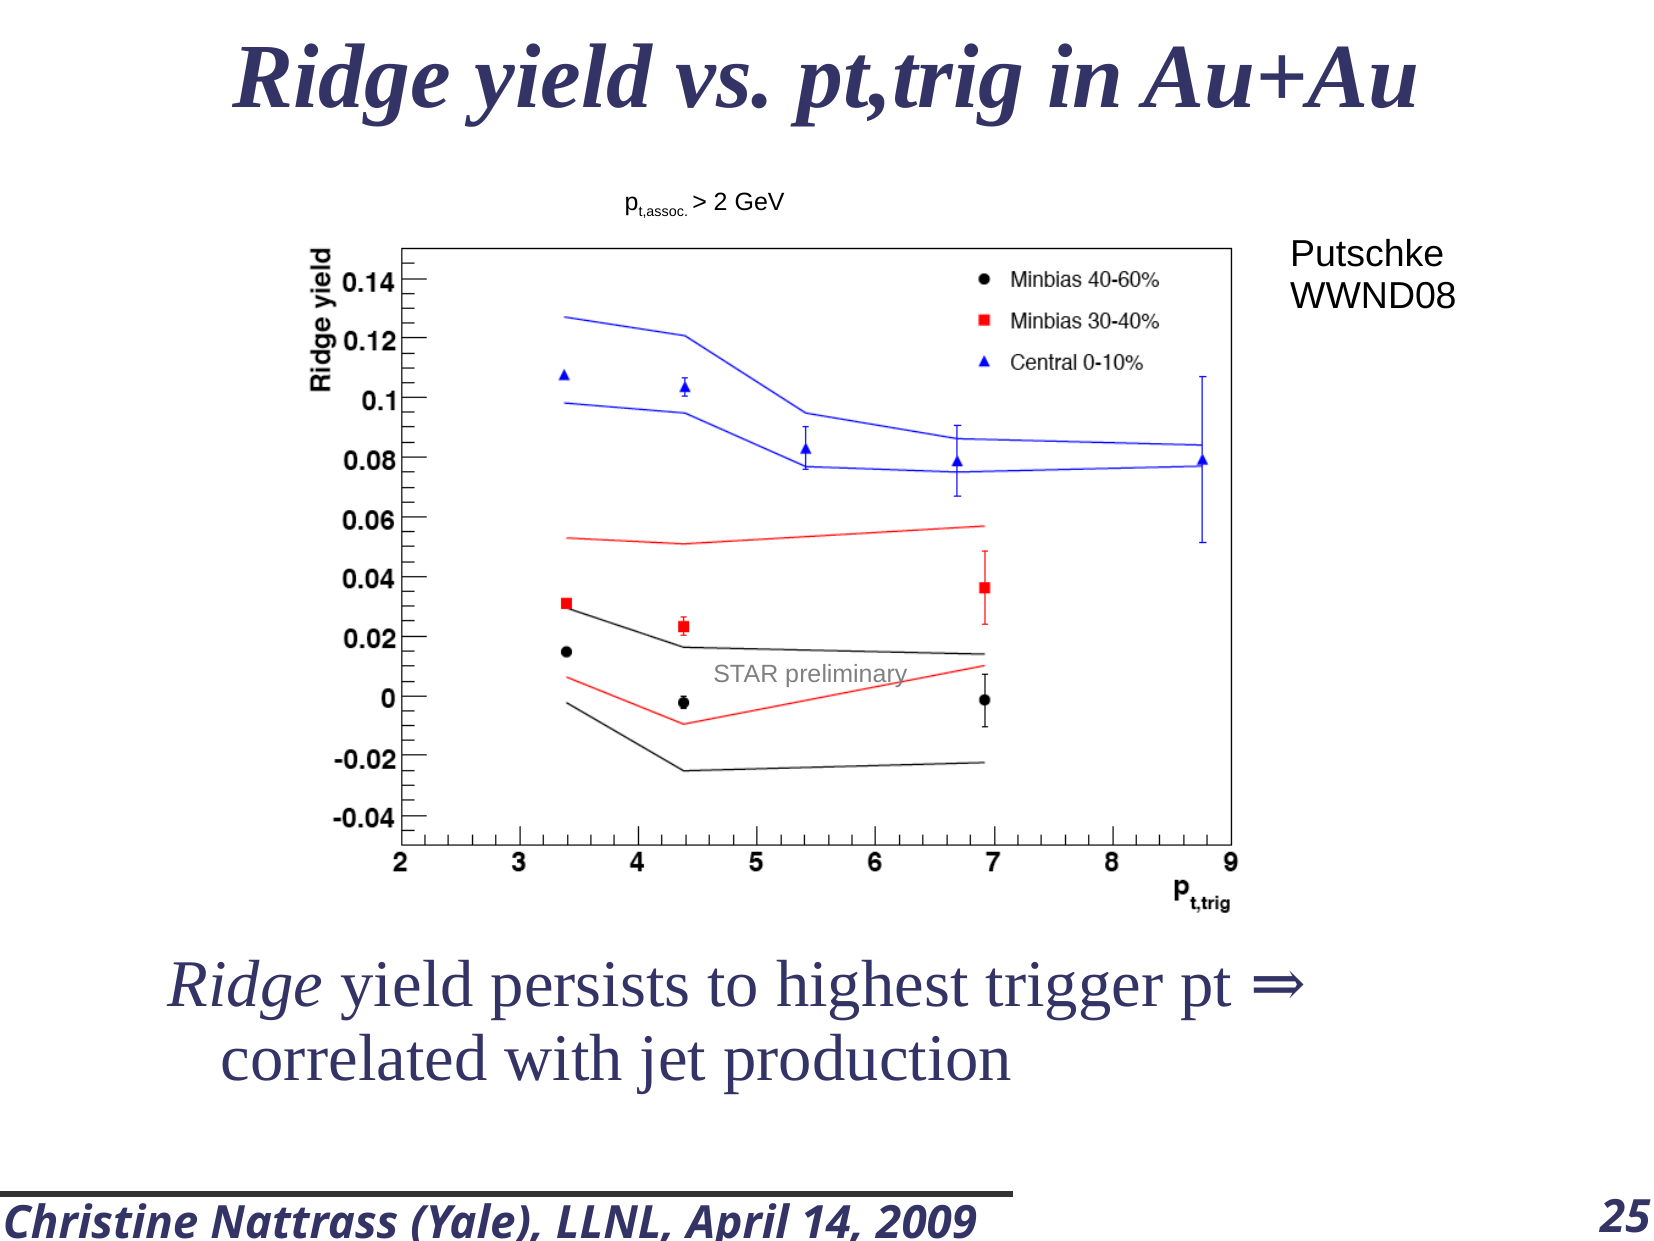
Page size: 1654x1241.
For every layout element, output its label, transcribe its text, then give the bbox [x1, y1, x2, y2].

text_box pt,assoc. > 2 GeV [618, 187, 792, 220]
title Ridge yield vs. pt,trig in Au+Au [82, 0, 1571, 180]
text_box Putschke WWND08 [1275, 224, 1614, 324]
list Ridge yield persists to highest trigger pt ⇒ correlated with jet production [150, 946, 1571, 1142]
picture [300, 187, 1270, 919]
text_box STAR preliminary [706, 659, 915, 688]
